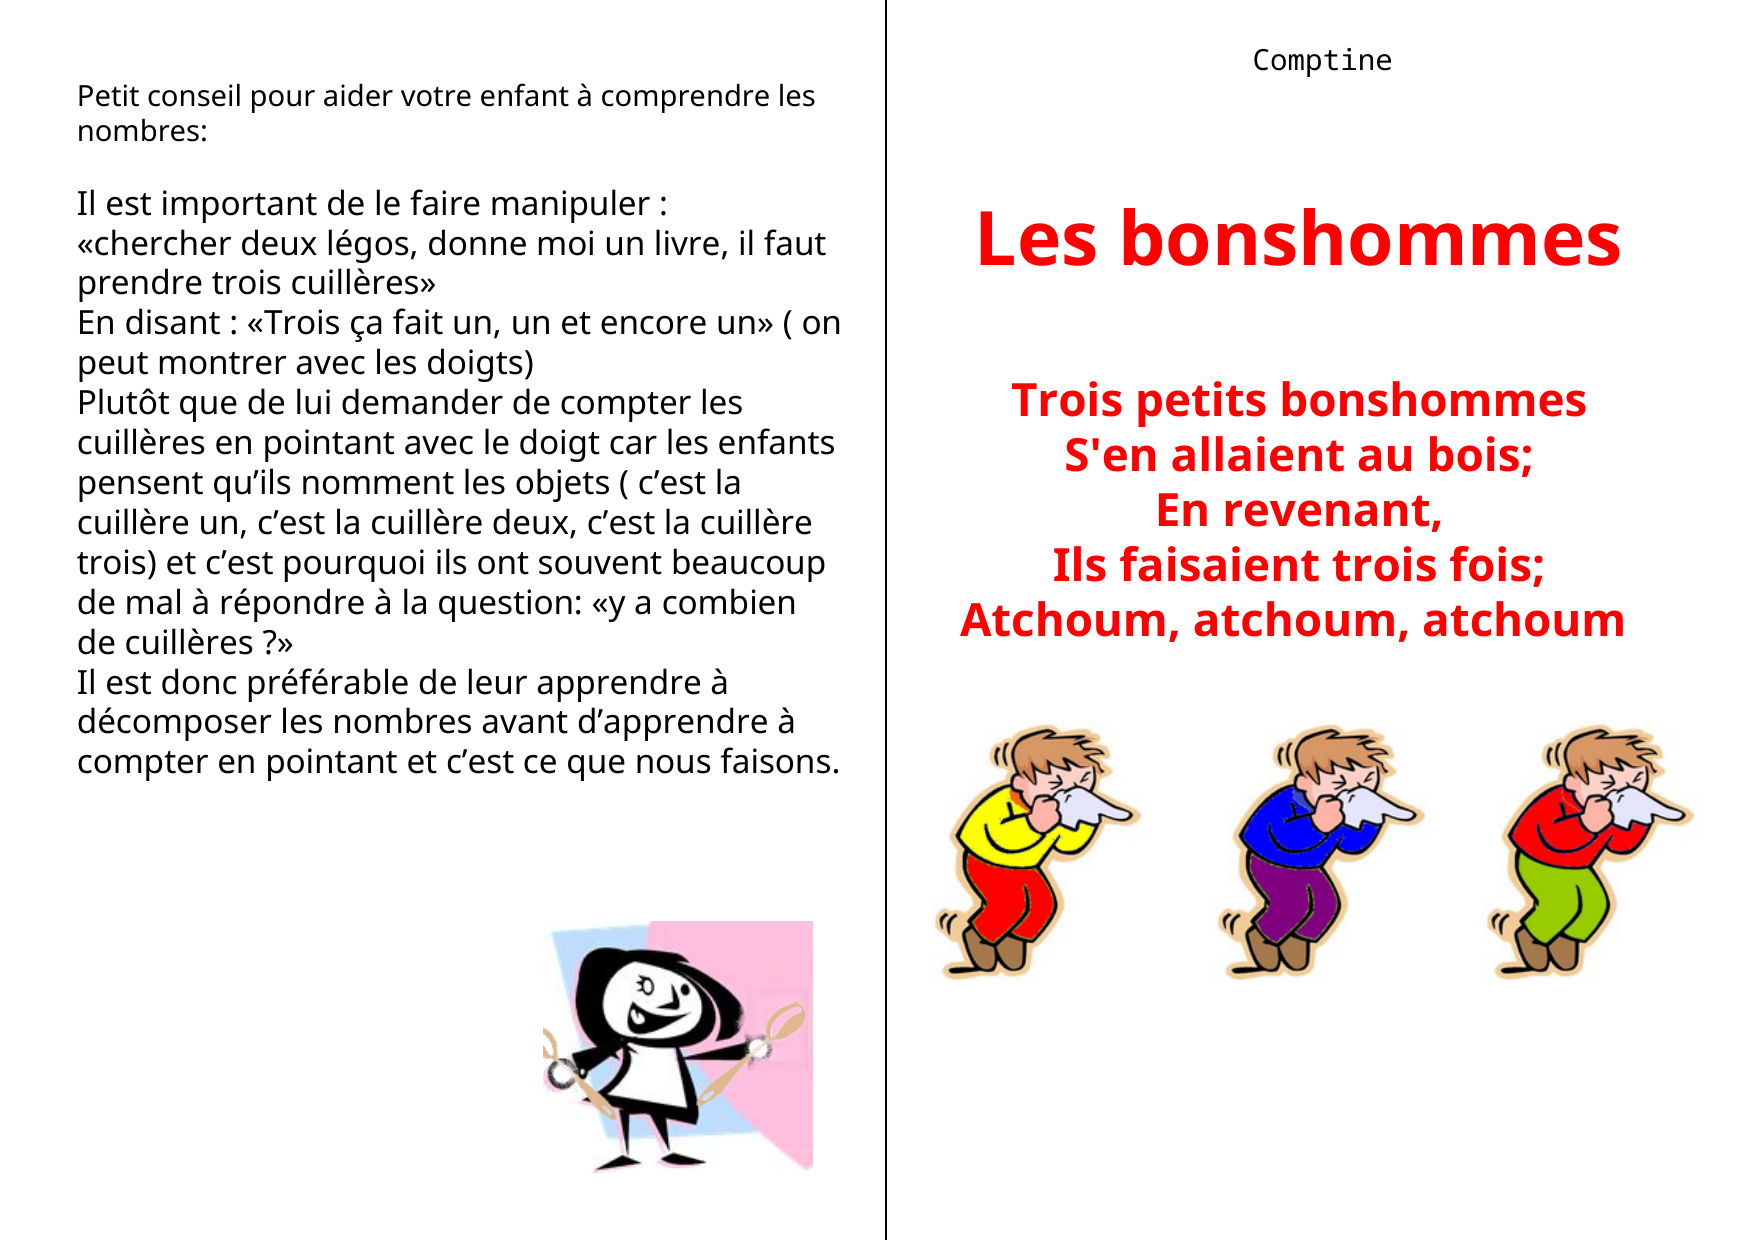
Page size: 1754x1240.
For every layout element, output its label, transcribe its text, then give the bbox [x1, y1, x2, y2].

picture [543, 921, 813, 1173]
picture [1192, 720, 1456, 984]
text_box Petit conseil pour aider votre enfant à comprendre les nombres: Il est important de le faire manipuler : «chercher deux légos, donne moi un livre, il faut prendre trois cuillères» En disant : «Trois ça fait un, un et encore un» ( on peut montrer avec les doigts) Plutôt que de lui demander de compter les cuillères en pointant avec le doigt car les enfants pensent qu’ils nomment les objets ( c’est la cuillère un, c’est la cuillère deux, c’est la cuillère trois) et c’est pourquoi ils ont souvent beaucoup de mal à répondre à la question: «y a combien de cuillères ?» Il est donc préférable de leur apprendre à décomposer les nombres avant d’apprendre à compter en pointant et c’est ce que nous faisons. [70, 70, 851, 1205]
text_box Comptine [1180, 35, 1465, 83]
picture [909, 720, 1172, 984]
picture [1461, 720, 1725, 984]
text_box Les bonshommes Trois petits bonshommes S'en allaient au bois; En revenant, Ils faisaient trois fois; Atchoum, atchoum, atchoum [933, 94, 1666, 987]
